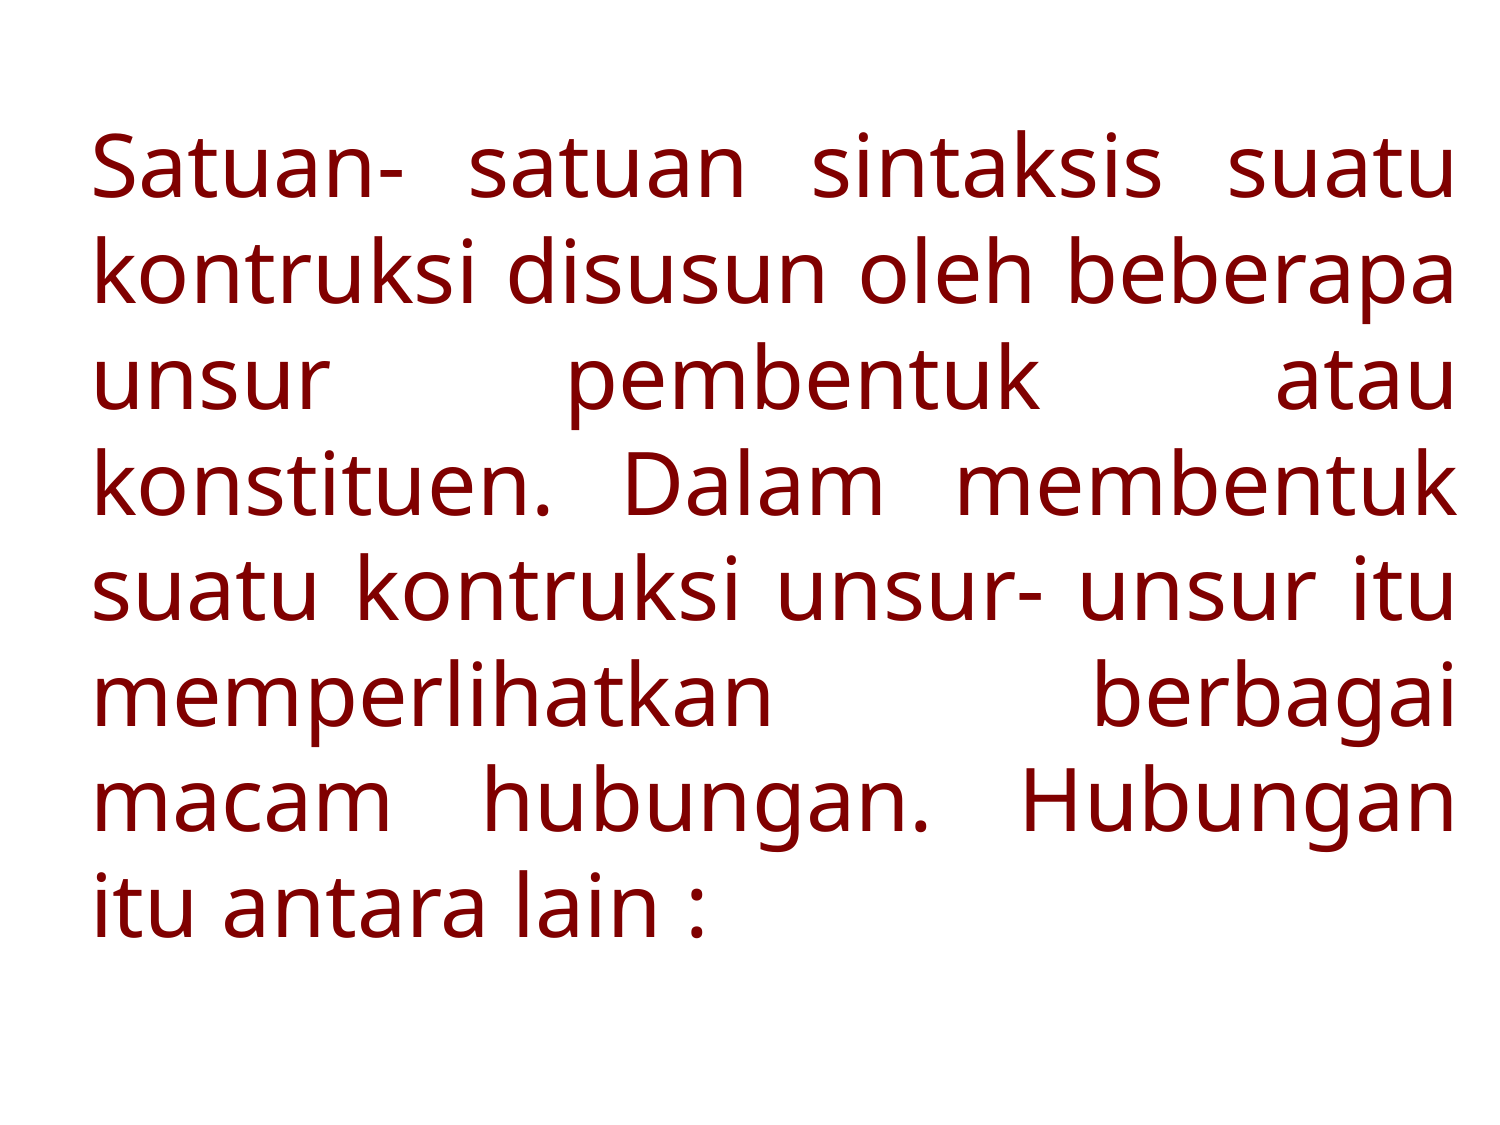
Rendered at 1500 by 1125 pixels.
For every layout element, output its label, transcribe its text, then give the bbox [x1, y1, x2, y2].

title Satuan- satuan sintaksis suatu kontruksi disusun oleh beberapa unsur pembentuk atau konstituen. Dalam membentuk suatu kontruksi unsur- unsur itu memperlihatkan berbagai macam hubungan. Hubungan itu antara lain : [75, 45, 1475, 1021]
subtitle [225, 637, 1275, 925]
